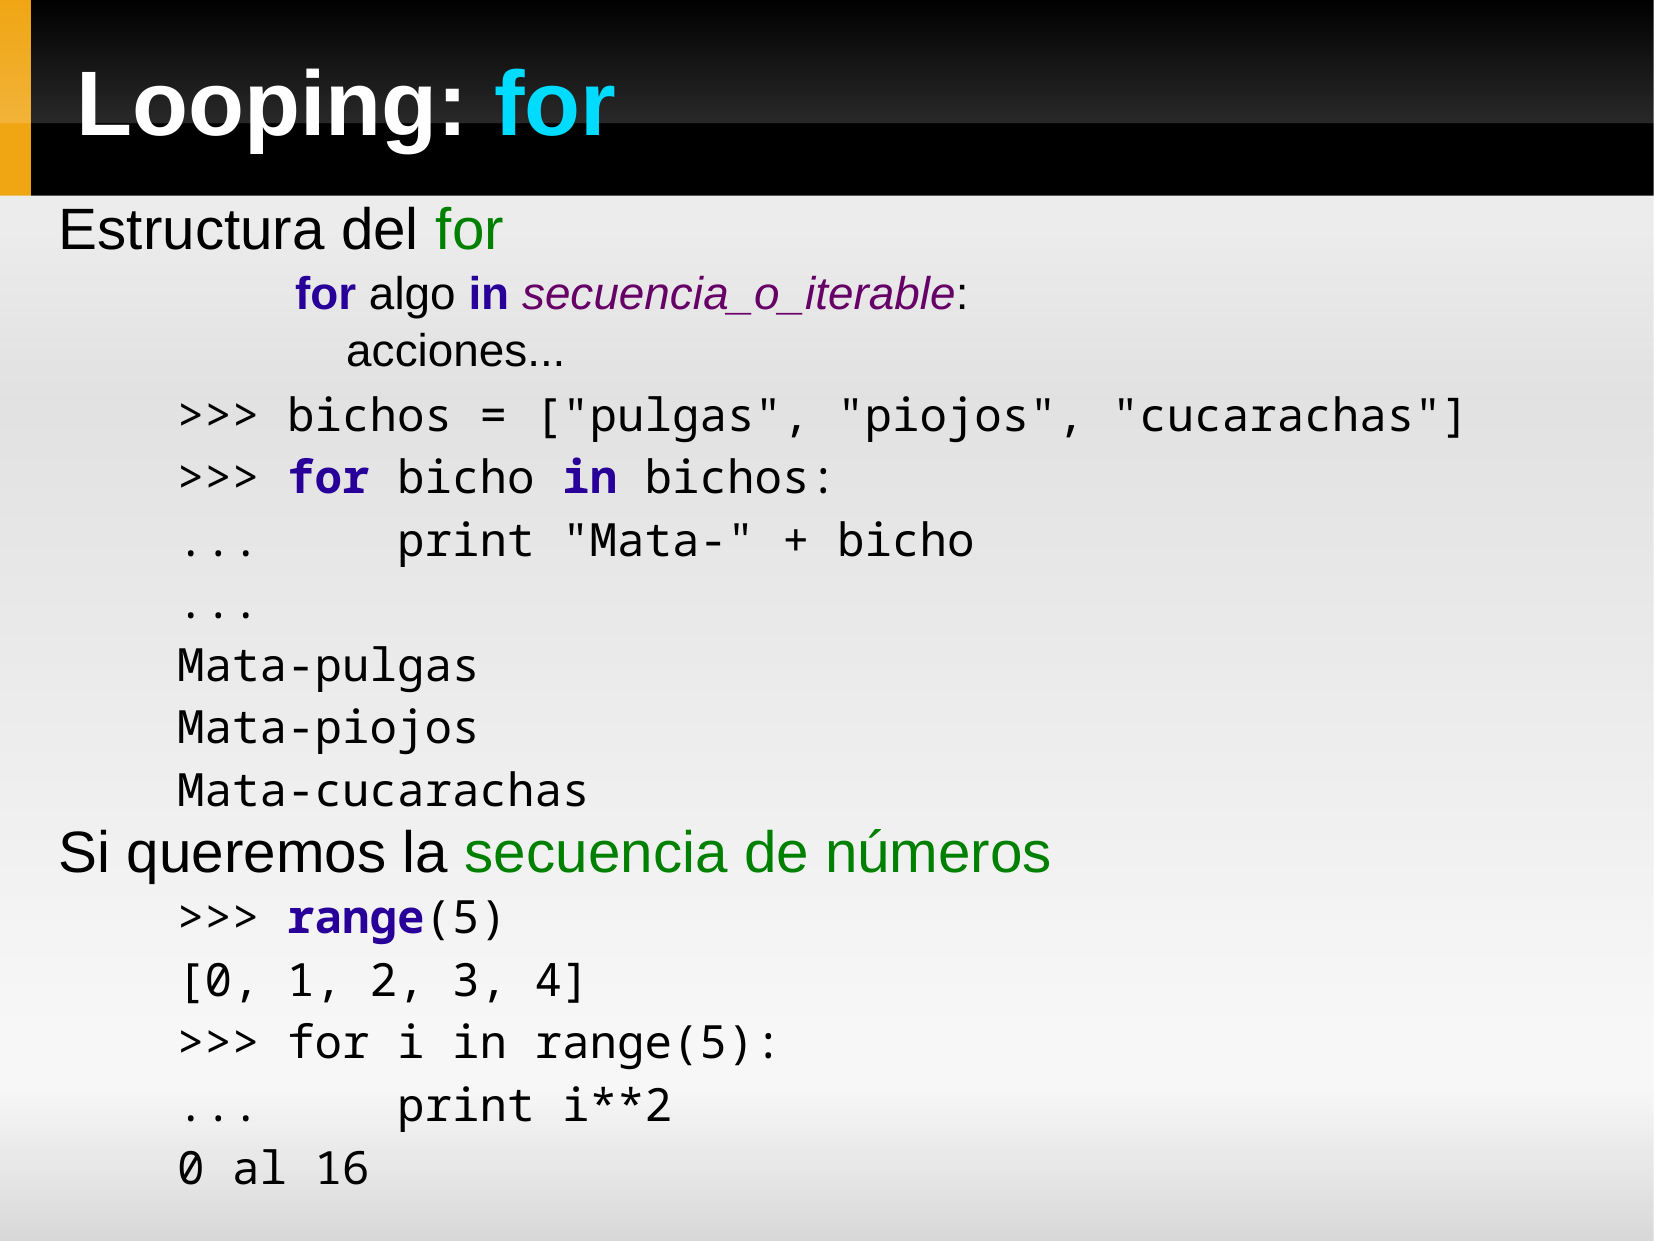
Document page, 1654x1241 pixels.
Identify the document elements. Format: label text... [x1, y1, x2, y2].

picture [0, 0, 1654, 1241]
subtitle Estructura del for for algo in secuencia_o_iterable: acciones... >>> bichos = ["pulgas", "piojos", "cucarachas"] >>> for bicho in bichos: ... print "Mata-" + bicho ... Mata-pulgas Mata-piojos Mata-cucarachas Si queremos la secuencia de números >>> range(5) [0, 1, 2, 3, 4] >>> for i in range(5): ... print i**2 0 al 16 [59, 212, 1548, 1183]
title Looping: for [76, 7, 1565, 200]
